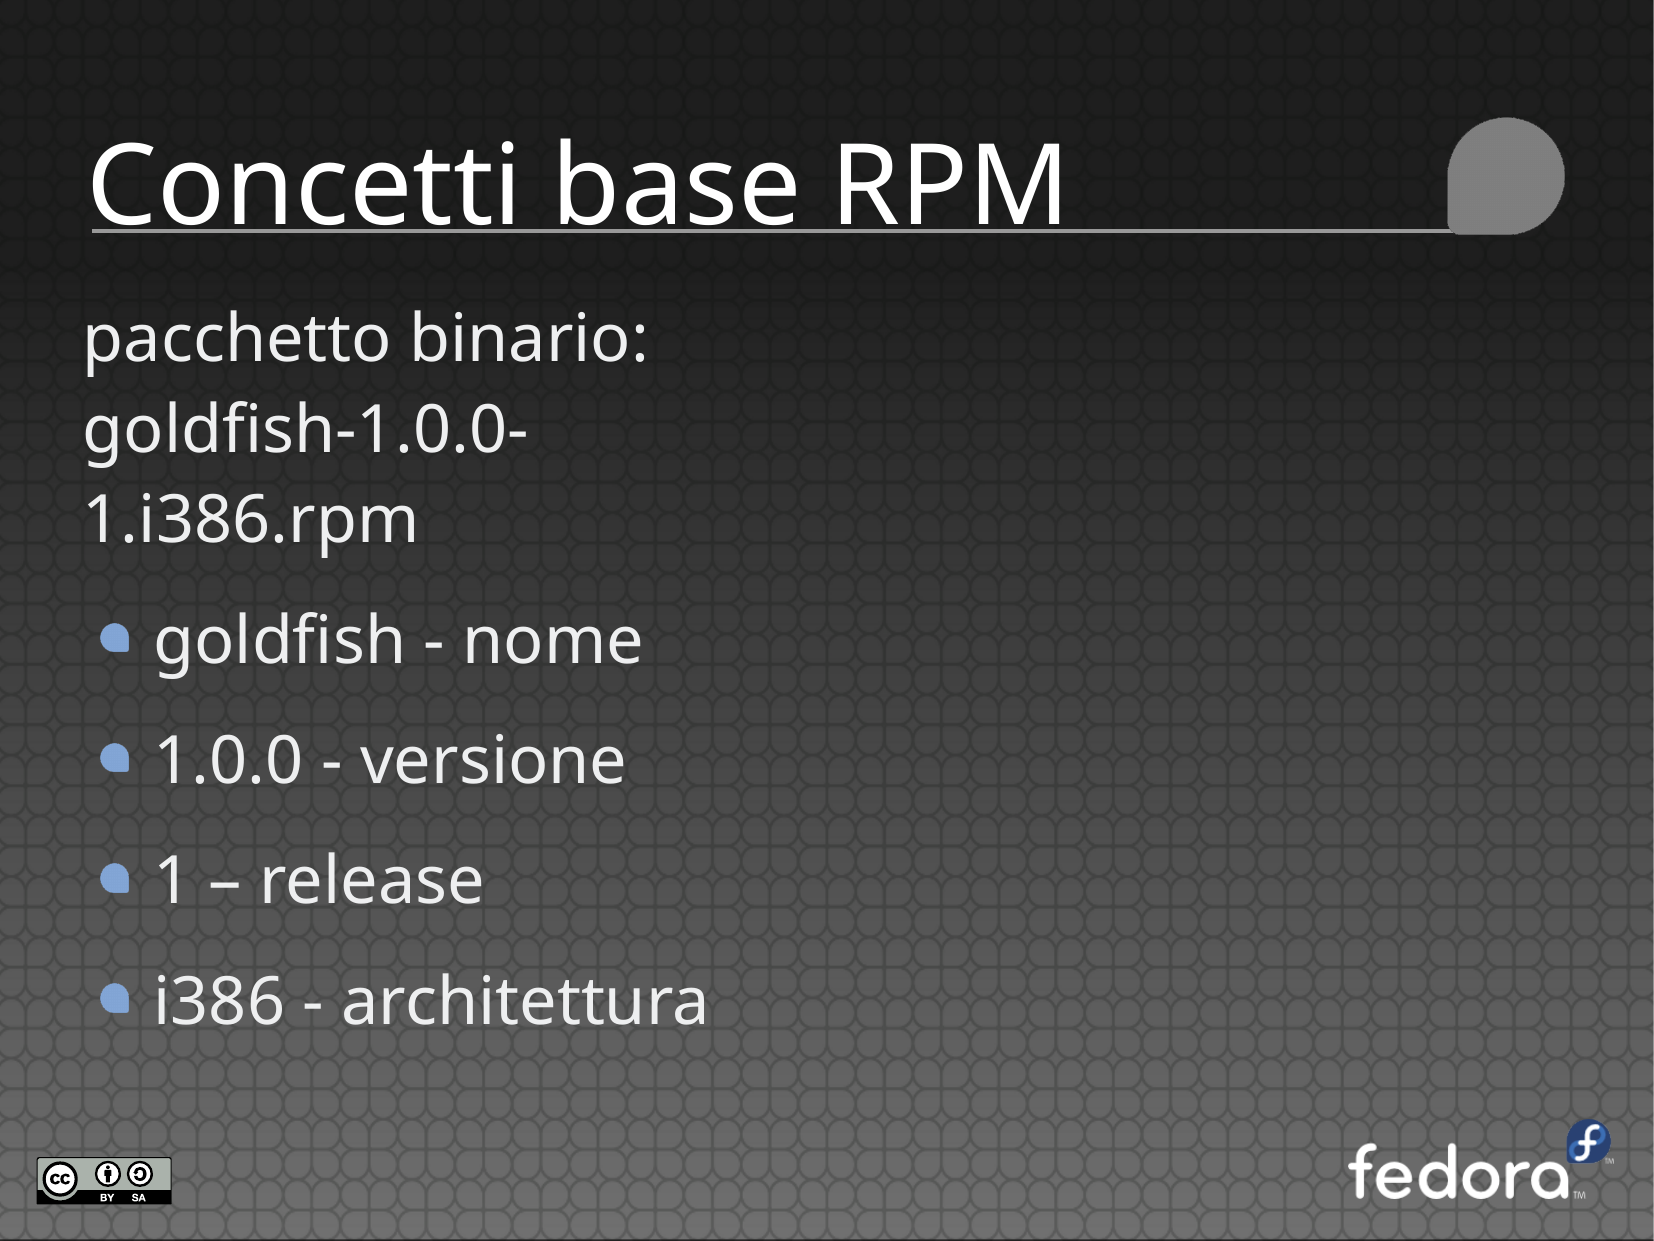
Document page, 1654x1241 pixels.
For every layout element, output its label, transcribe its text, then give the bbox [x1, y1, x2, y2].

title Concetti base RPM [86, 110, 1576, 251]
list pacchetto binario: goldfish-1.0.0-1.i386.rpm goldfish - nome 1.0.0 - versione 1 – release i386 - architettura [82, 290, 857, 1109]
picture [0, 0, 1654, 1241]
